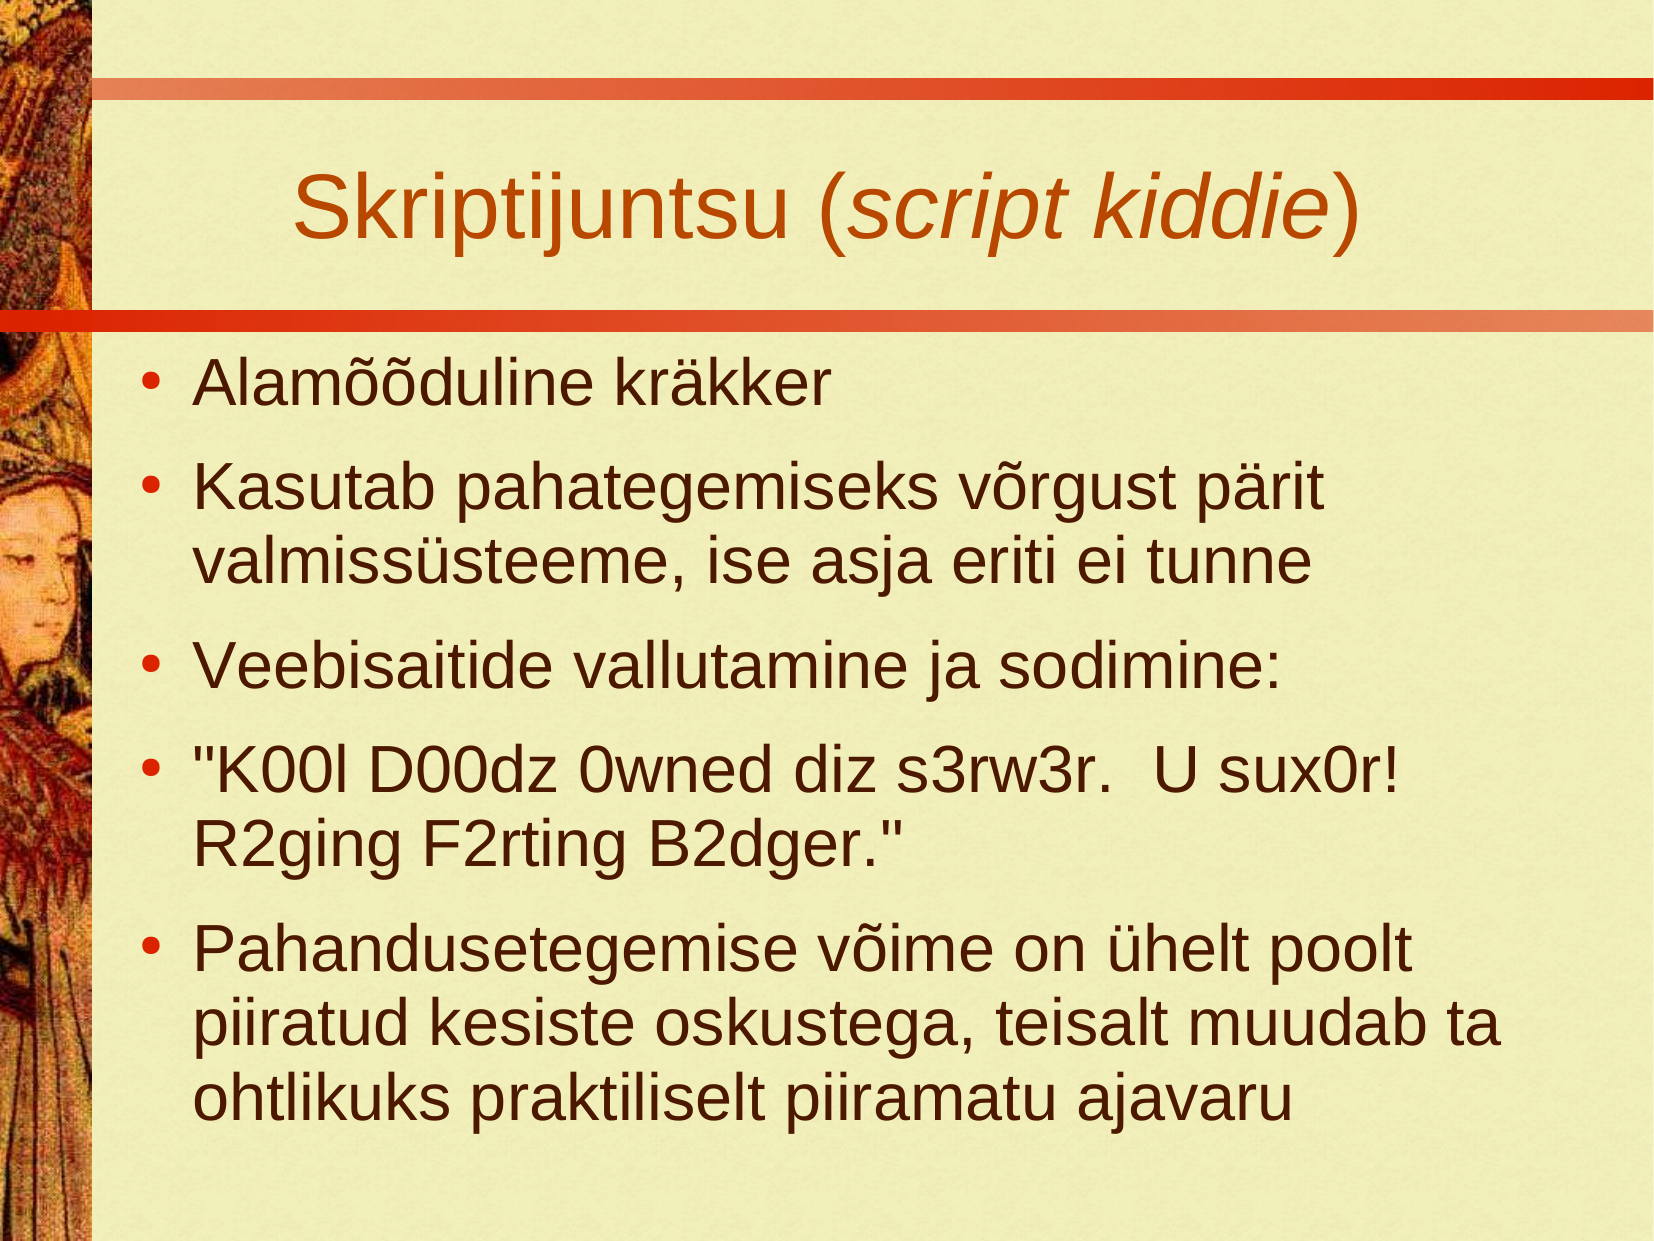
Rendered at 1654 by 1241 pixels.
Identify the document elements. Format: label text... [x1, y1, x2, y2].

title Skriptijuntsu (script kiddie) [121, 102, 1534, 311]
list Alamõõduline kräkker Kasutab pahategemiseks võrgust pärit valmissüsteeme, ise asja eriti ei tunne Veebisaitide vallutamine ja sodimine: "K00l D00dz 0wned diz s3rw3r. U sux0r! R2ging F2rting B2dger." Pahandusetegemise võime on ühelt poolt piiratud kesiste oskustega, teisalt muudab ta ohtlikuks praktiliselt piiramatu ajavaru [121, 344, 1534, 1135]
picture [0, 0, 1654, 310]
picture [0, 332, 1654, 1241]
